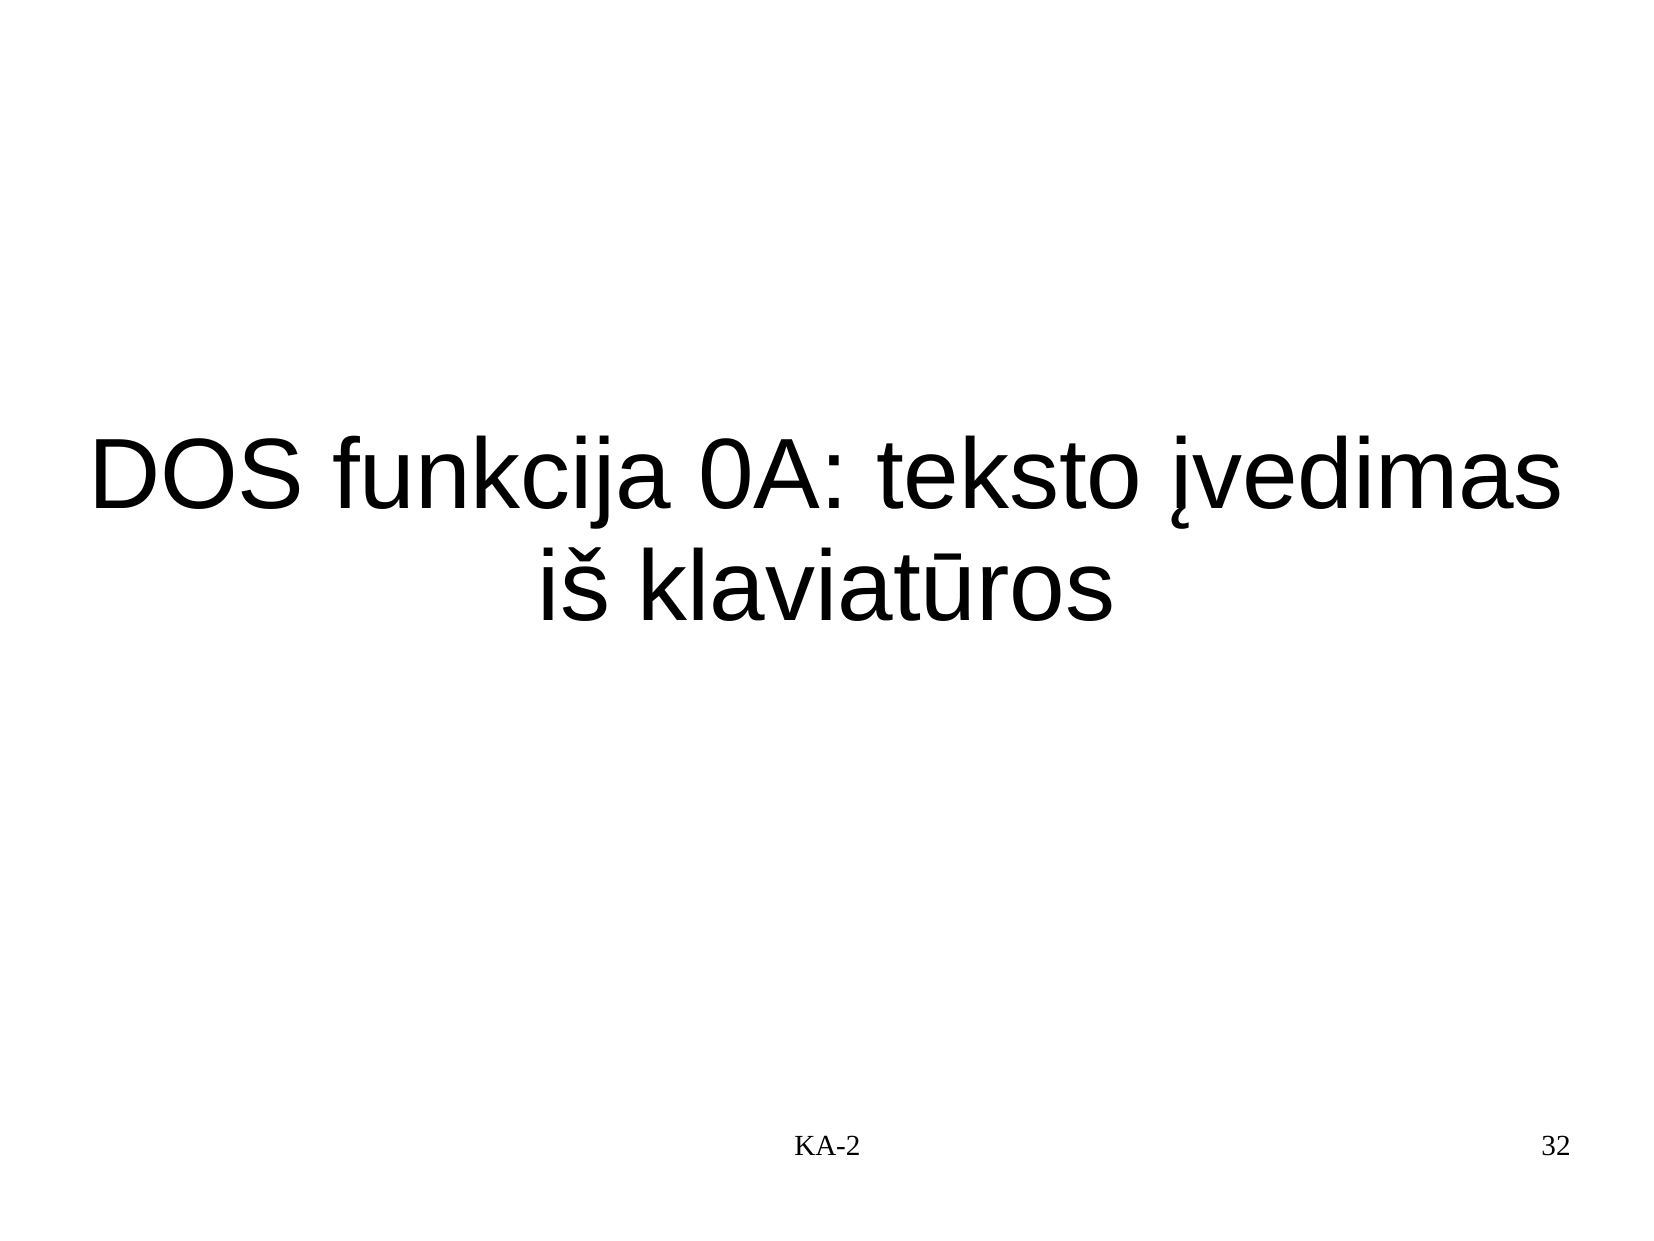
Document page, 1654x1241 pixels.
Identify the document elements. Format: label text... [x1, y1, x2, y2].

subtitle DOS funkcija 0A: teksto įvedimas iš klaviatūros [82, 49, 1571, 1010]
